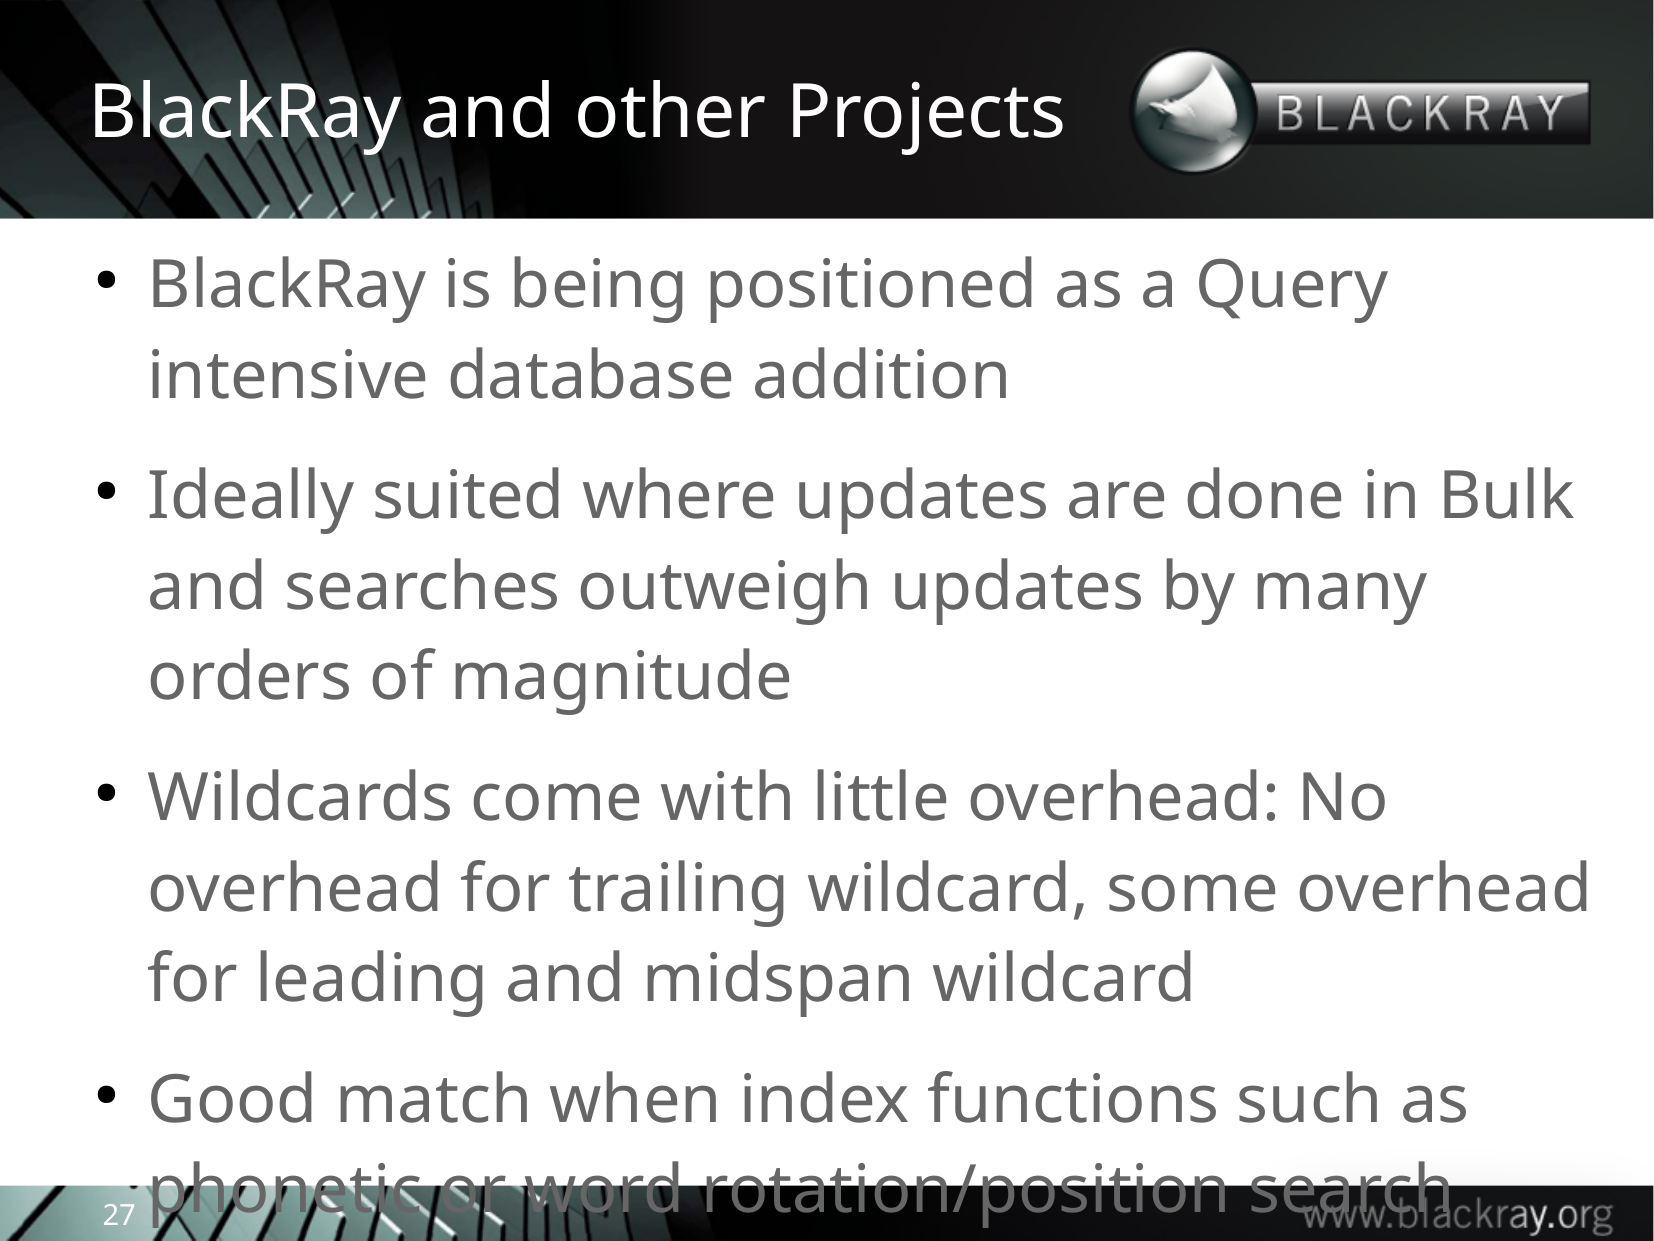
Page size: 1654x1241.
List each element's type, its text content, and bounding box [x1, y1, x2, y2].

list BlackRay is being positioned as a Query intensive database addition Ideally suited where updates are done in Bulk and searches outweigh updates by many orders of magnitude Wildcards come with little overhead: No overhead for trailing wildcard, some overhead for leading and midspan wildcard Good match when index functions such as phonetic or word rotation/position search combined with relational data are required [76, 236, 1625, 1178]
picture [0, 0, 1654, 1241]
title BlackRay and other Projects [88, 38, 1577, 178]
